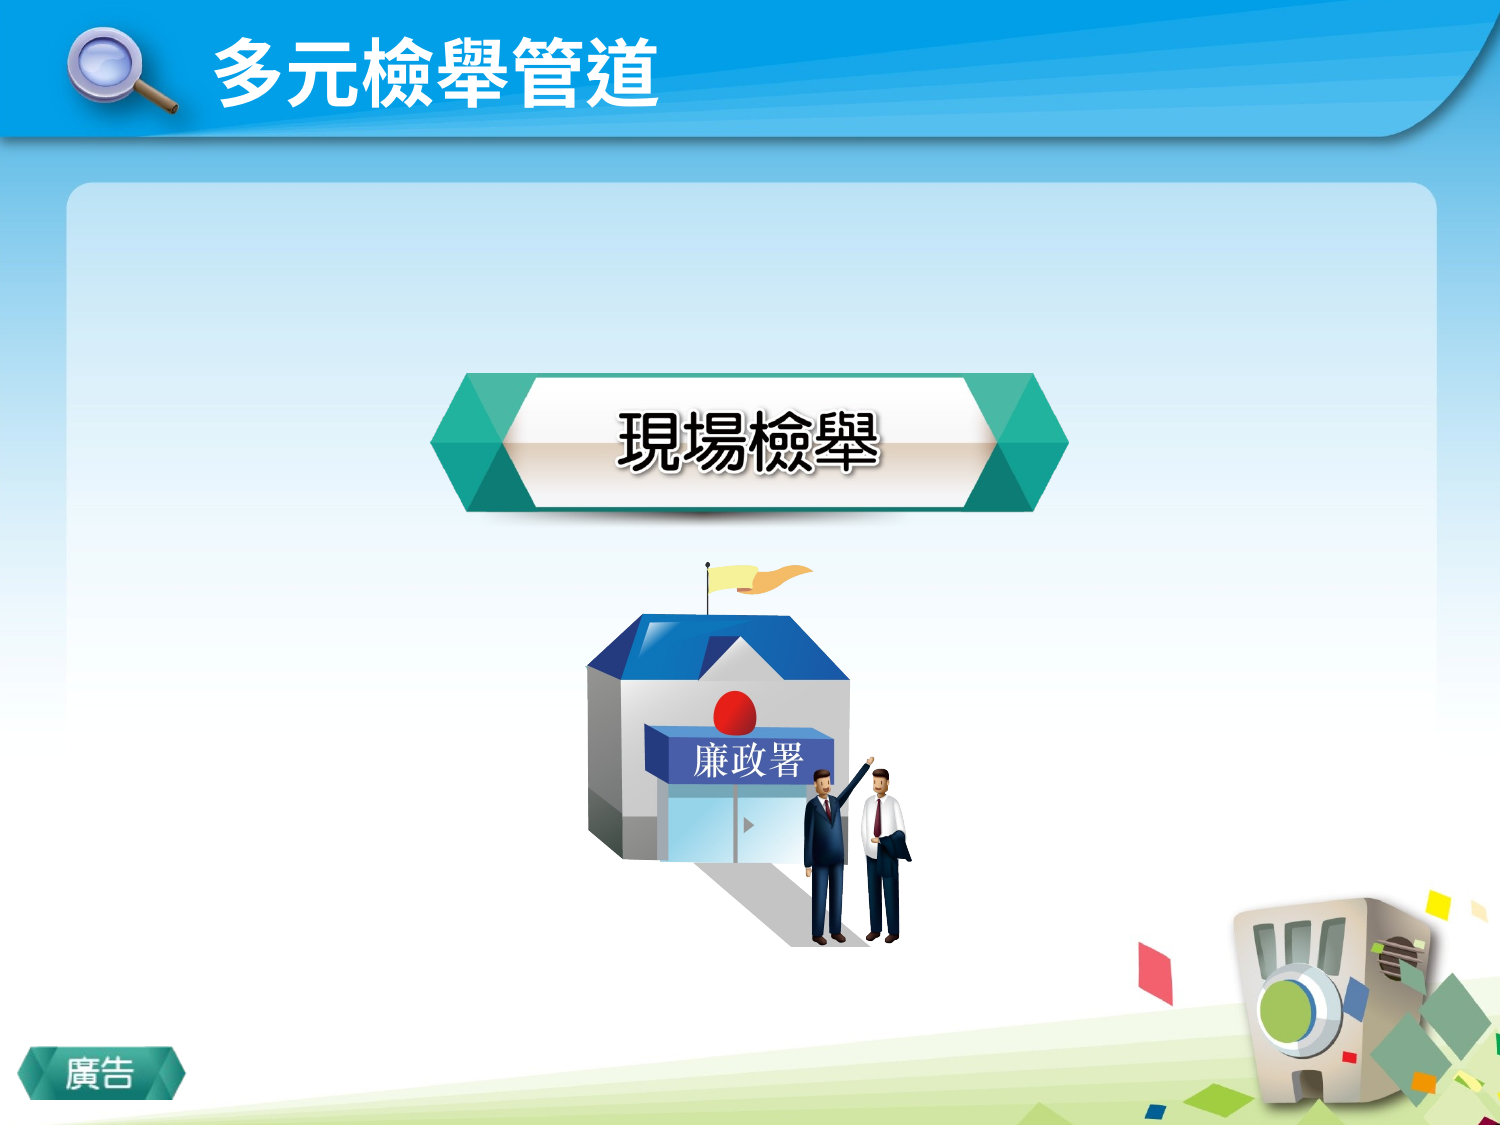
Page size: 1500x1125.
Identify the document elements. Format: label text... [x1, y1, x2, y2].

picture [67, 27, 179, 114]
picture [0, 0, 1500, 1125]
text_box 多元檢舉管道 [195, 19, 679, 124]
